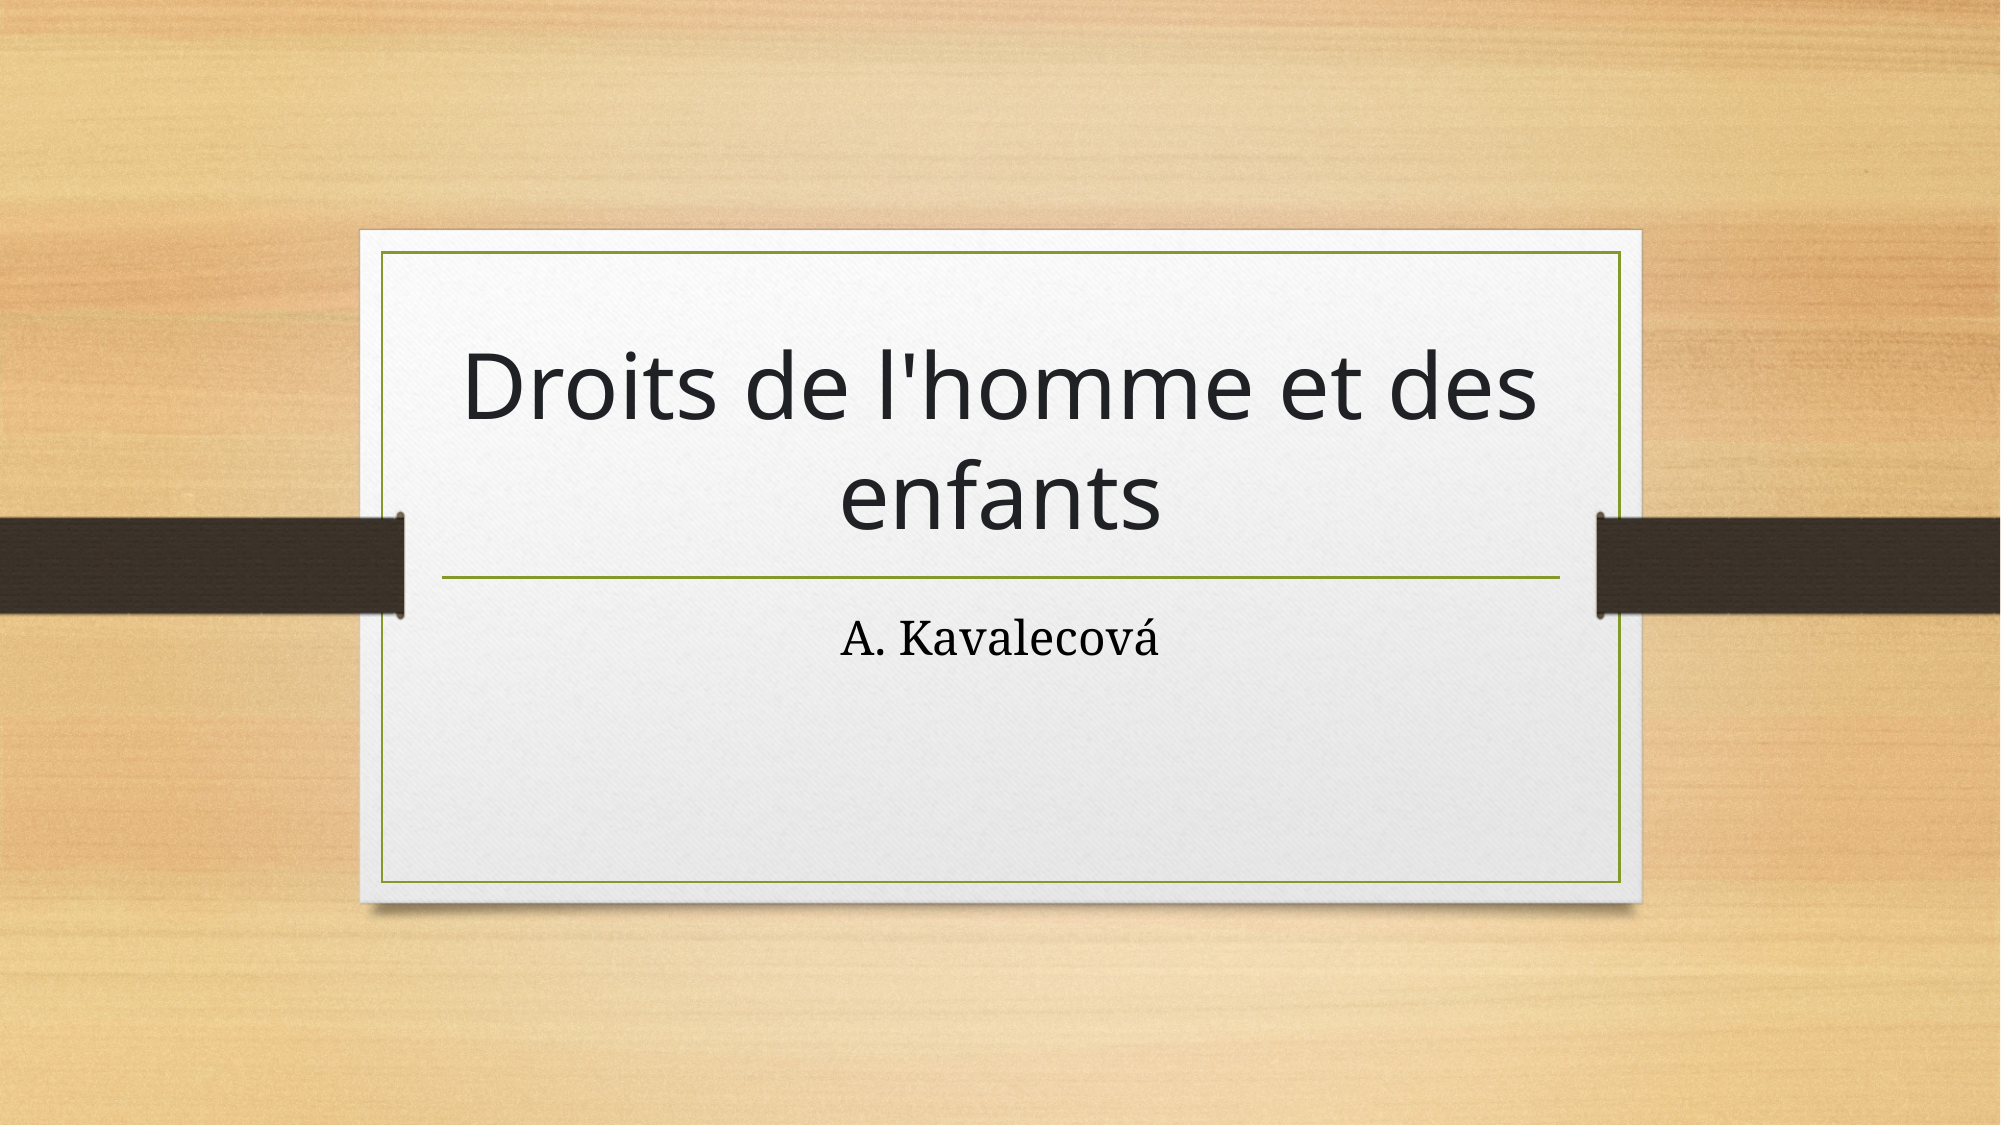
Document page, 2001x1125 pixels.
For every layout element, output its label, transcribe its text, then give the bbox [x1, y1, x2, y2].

subtitle A. Kavalecová [441, 600, 1560, 817]
title Droits de l'homme et des enfants [441, 306, 1560, 556]
